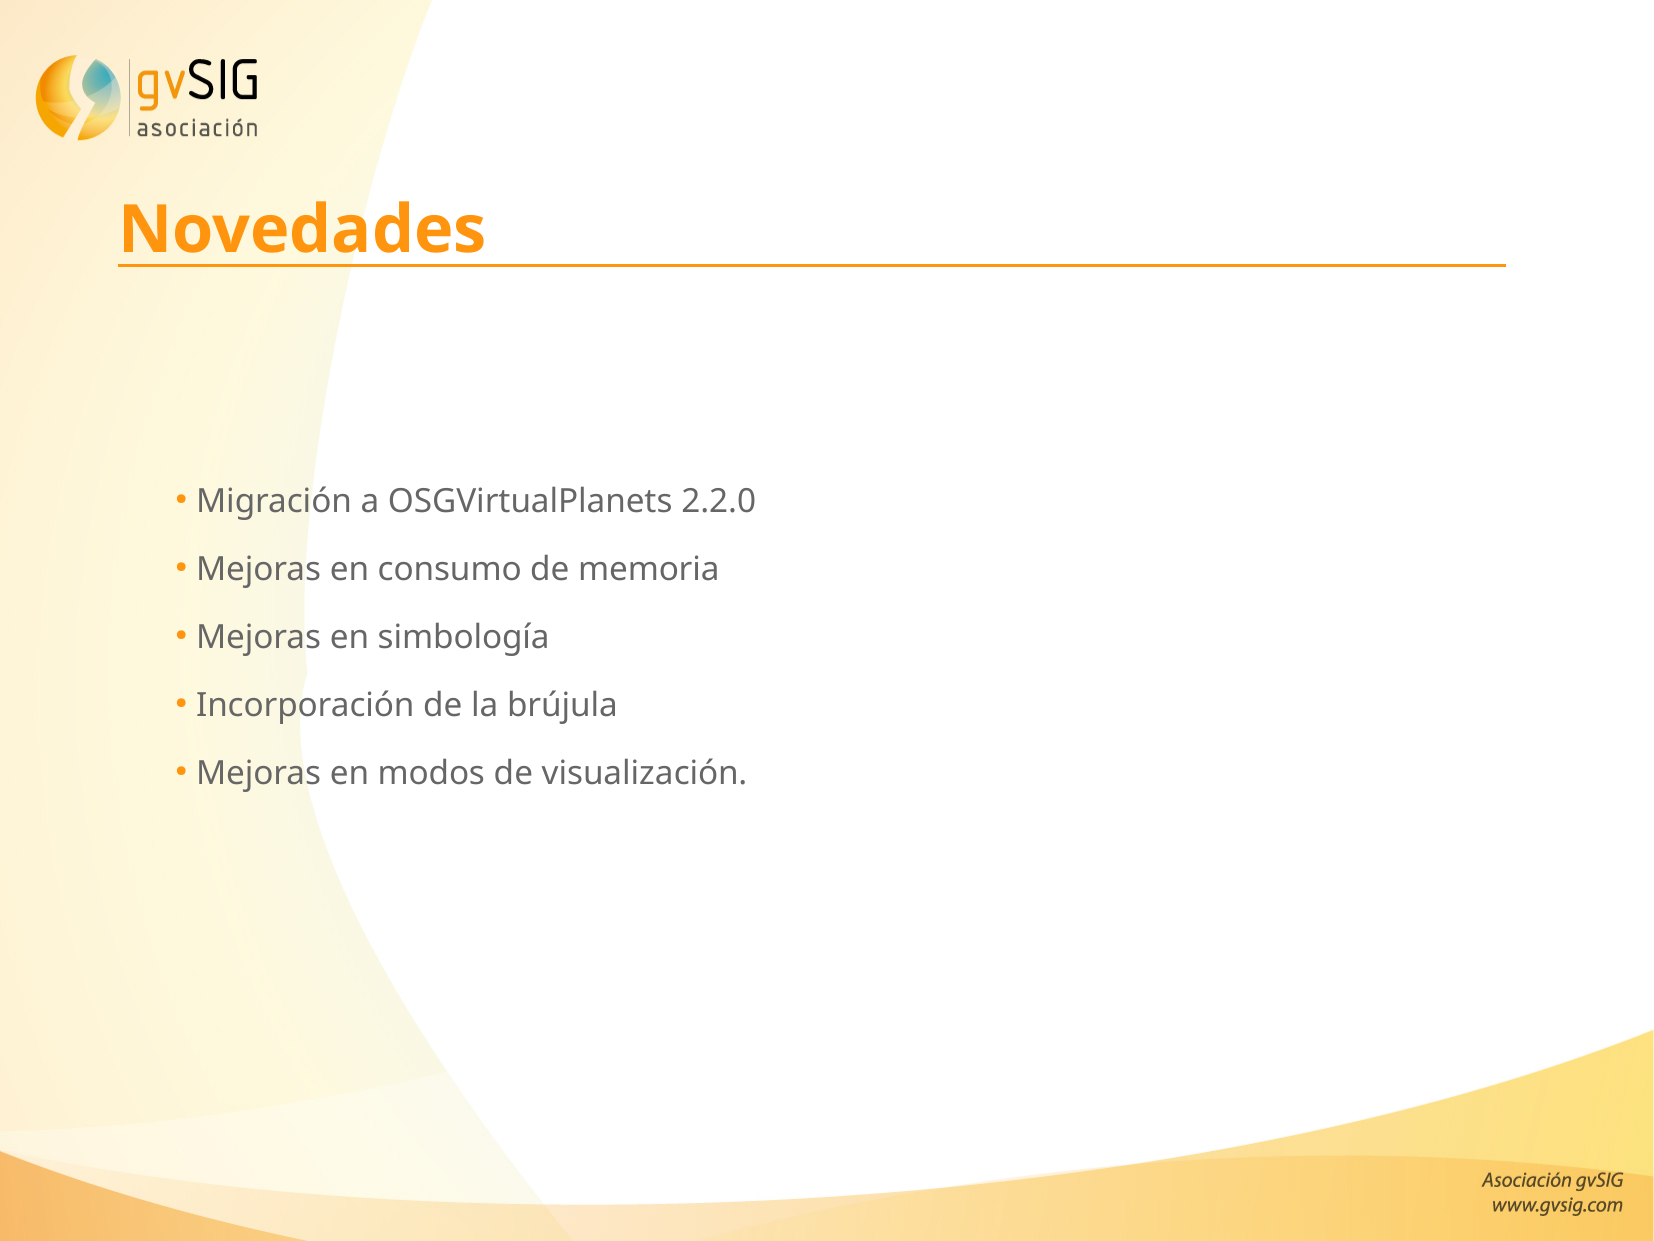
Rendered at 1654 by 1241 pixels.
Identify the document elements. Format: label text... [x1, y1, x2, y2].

text_box Migración a OSGVirtualPlanets 2.2.0 Mejoras en consumo de memoria Mejoras en simbología Incorporación de la brújula Mejoras en modos de visualización. [160, 447, 1047, 732]
title Novedades [118, 177, 1607, 276]
picture [0, 0, 1654, 1241]
